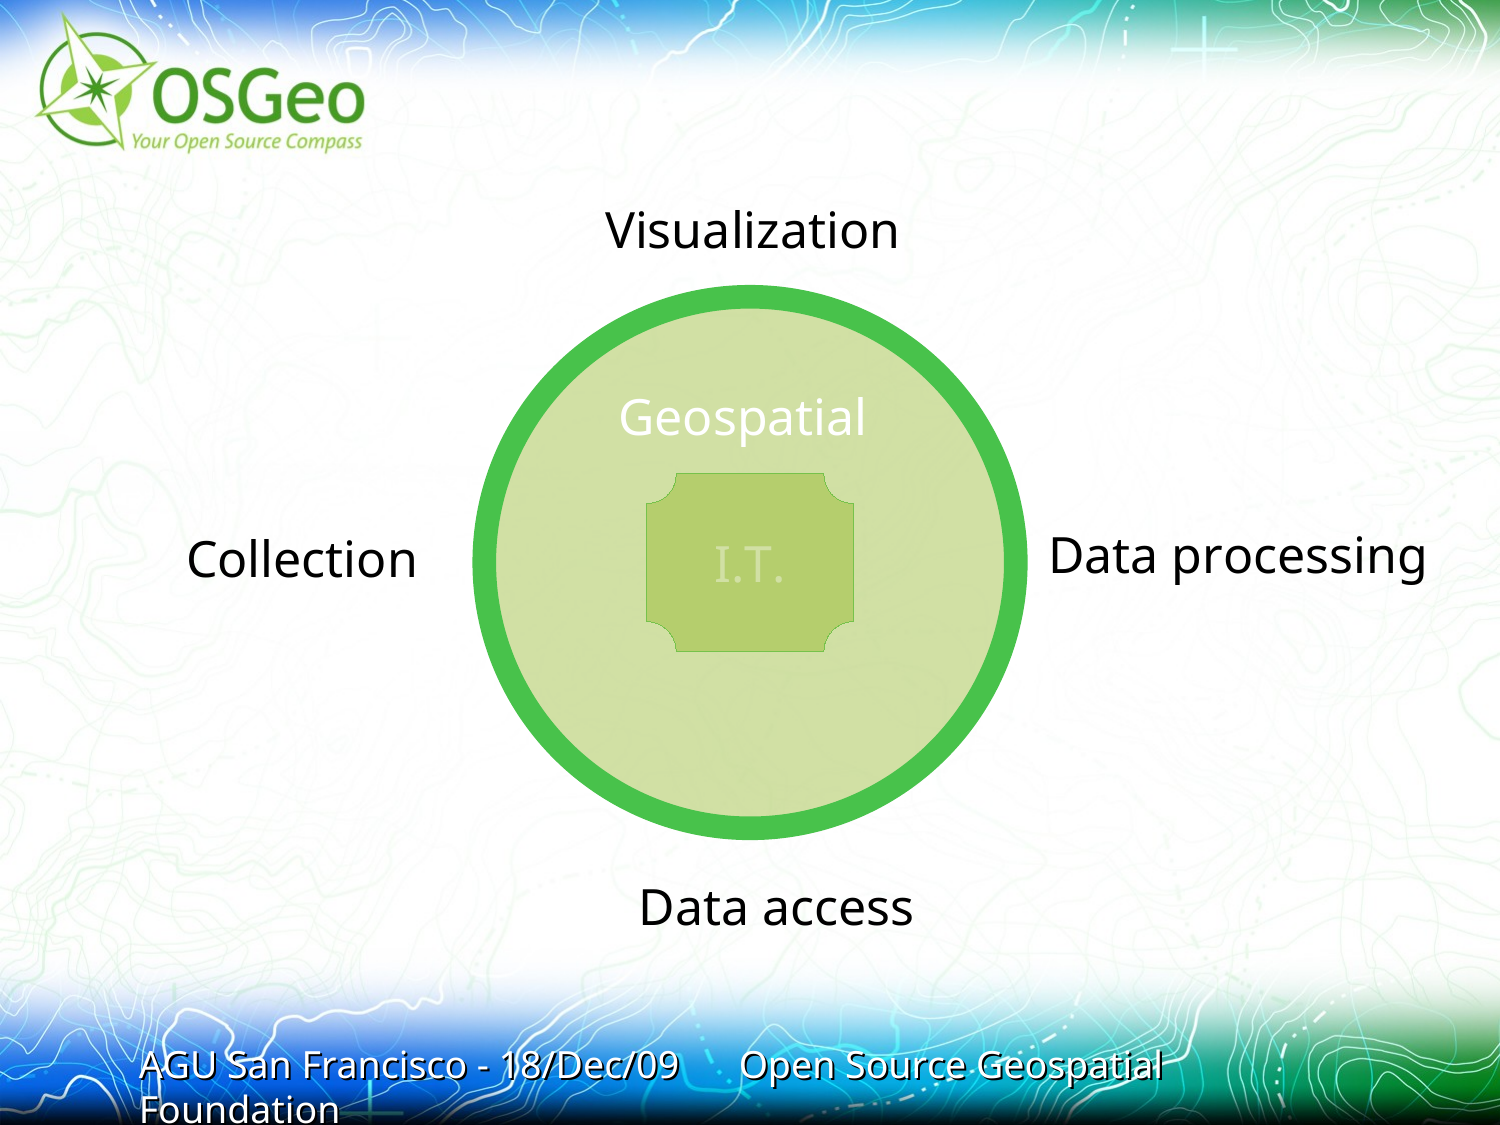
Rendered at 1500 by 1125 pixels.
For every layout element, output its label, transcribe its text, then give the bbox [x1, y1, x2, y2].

text_box Geospatial [603, 377, 897, 453]
picture [234, 1107, 244, 1121]
text_box Visualization [561, 190, 945, 266]
picture [0, 0, 1500, 1125]
text_box [485, 296, 1016, 829]
text_box Data access [584, 868, 969, 943]
picture [212, 1107, 223, 1125]
text_box Data processing [1033, 515, 1477, 591]
picture [301, 1107, 311, 1121]
picture [165, 1107, 175, 1121]
text_box Collection [171, 519, 485, 595]
picture [325, 1107, 336, 1125]
picture [257, 1115, 265, 1121]
